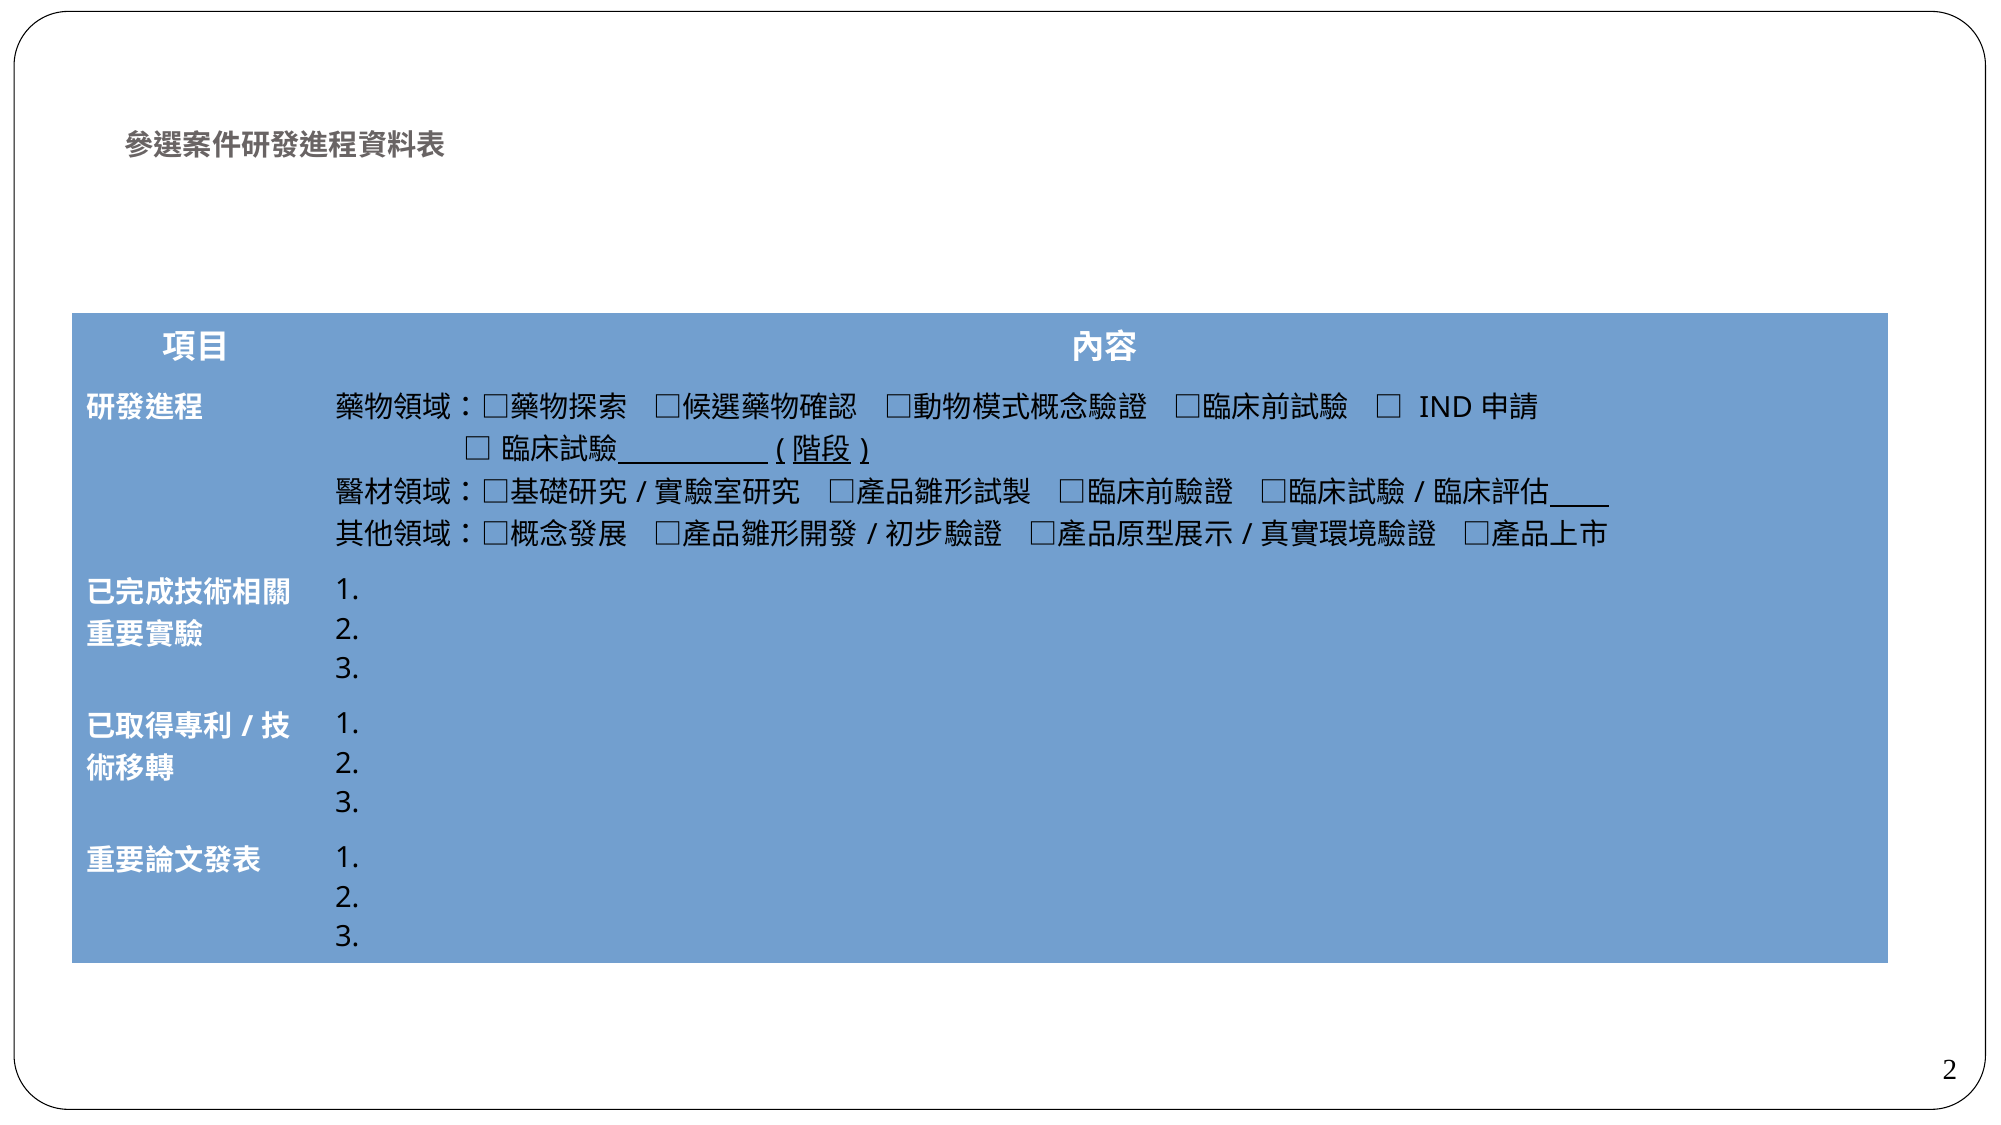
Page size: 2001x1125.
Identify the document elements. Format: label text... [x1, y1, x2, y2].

table_cell 藥物領域：□藥物探索 □候選藥物確認 □動物模式概念驗證 □臨床前試驗 □ IND申請 □臨床試驗 (階段) 醫材領域：□基礎研究/實驗室研究 □產品雛形試製 □臨床前驗證 □臨床試驗/臨床評估 其他領域：□概念發展 □產品雛形開發/初步驗證 □產品原型展示/真實環境驗證 □產品上市 [320, 376, 1888, 561]
table_cell 1. 2. 3. [320, 829, 1888, 963]
title 參選案件研發進程資料表 [109, 66, 1788, 176]
table_cell 重要論文發表 [72, 829, 320, 963]
table_cell 已完成技術相關重要實驗 [72, 561, 320, 695]
table_cell 1. 2. 3. [320, 561, 1888, 695]
table_cell 1. 2. 3. [320, 695, 1888, 829]
table_header 內容 [320, 313, 1888, 376]
table_cell 已取得專利/技術移轉 [72, 695, 320, 829]
table_cell 研發進程 [72, 376, 320, 561]
table_header 項目 [72, 313, 320, 376]
text_box 2 [1899, 1010, 2000, 1125]
